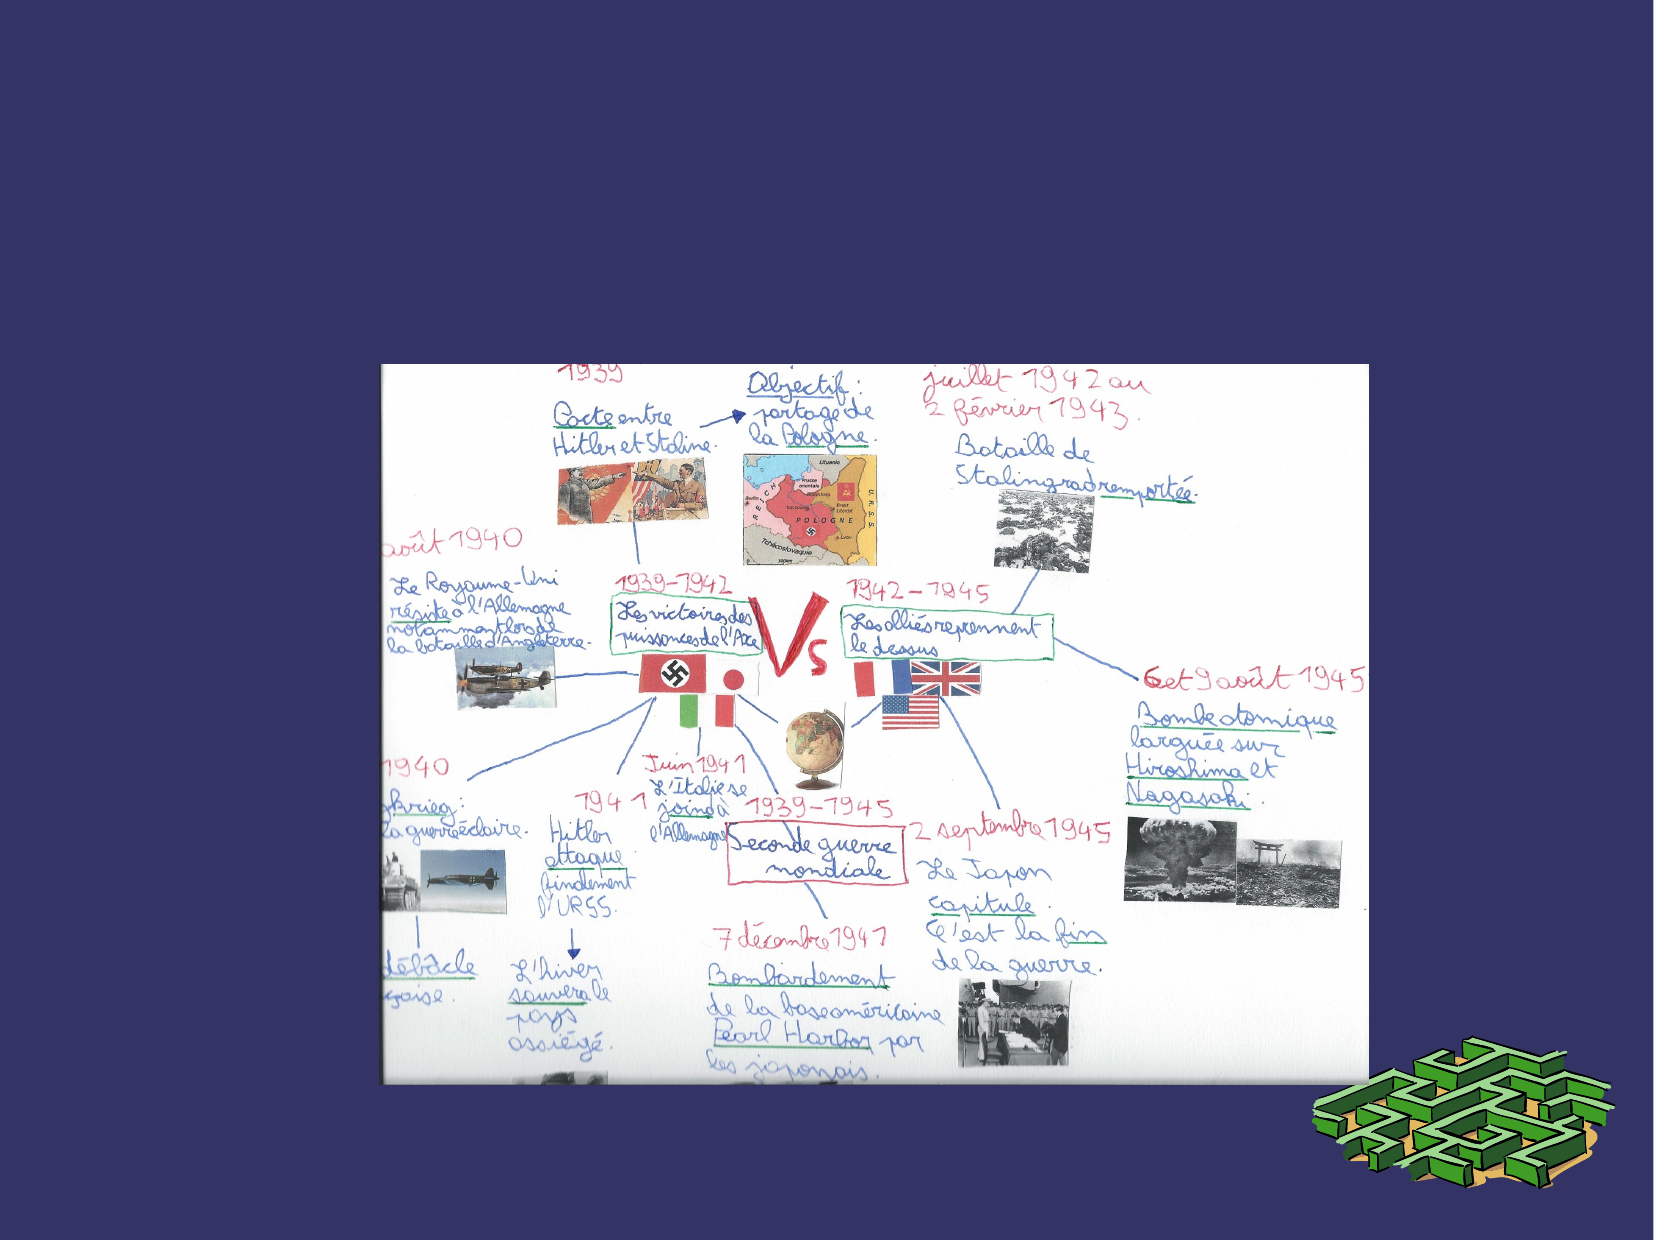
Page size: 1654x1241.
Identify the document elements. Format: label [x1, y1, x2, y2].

picture [379, 364, 1369, 1085]
